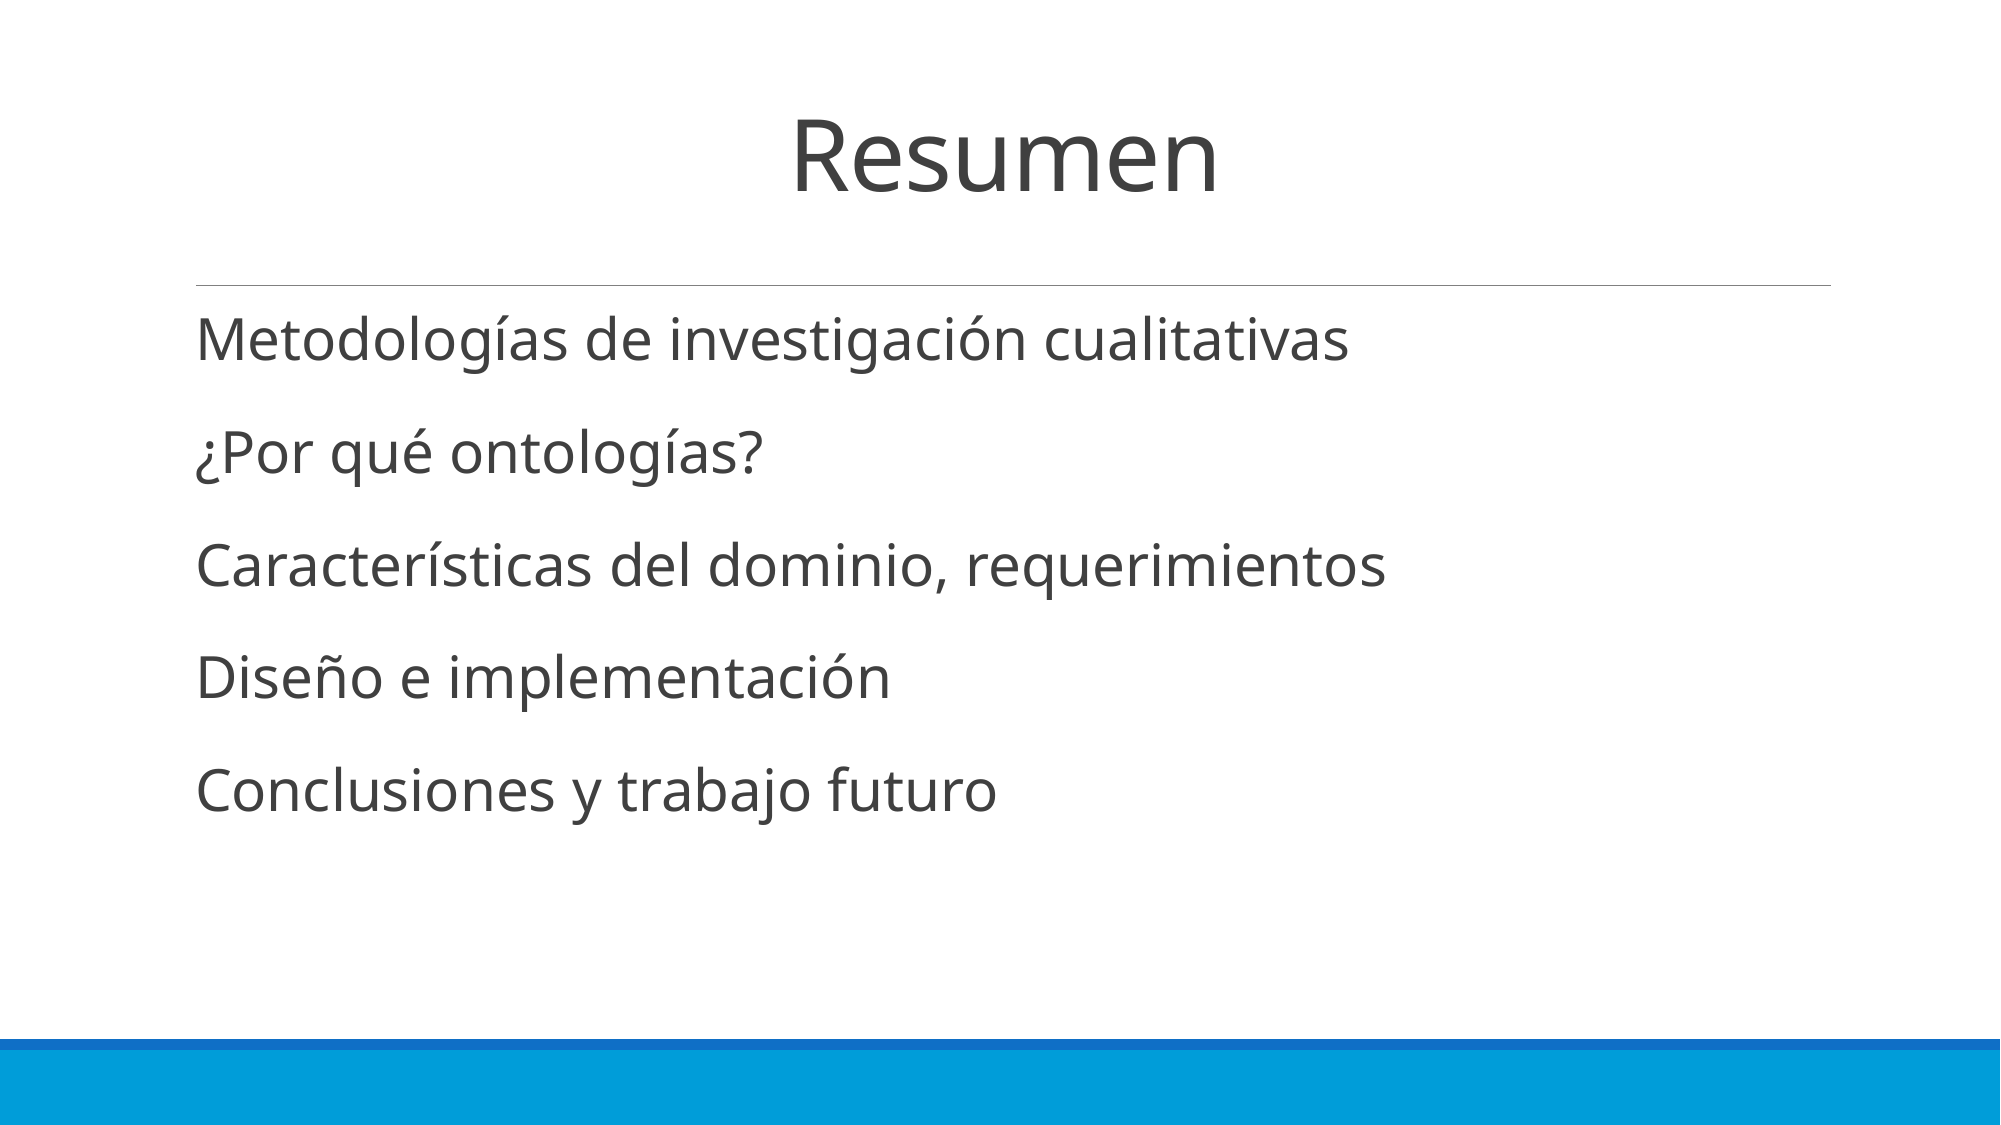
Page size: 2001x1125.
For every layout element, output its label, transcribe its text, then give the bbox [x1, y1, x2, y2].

title Resumen [180, 47, 1830, 220]
list Metodologías de investigación cualitativas ¿Por qué ontologías? Características del dominio, requerimientos Diseño e implementación Conclusiones y trabajo futuro [180, 302, 1830, 963]
